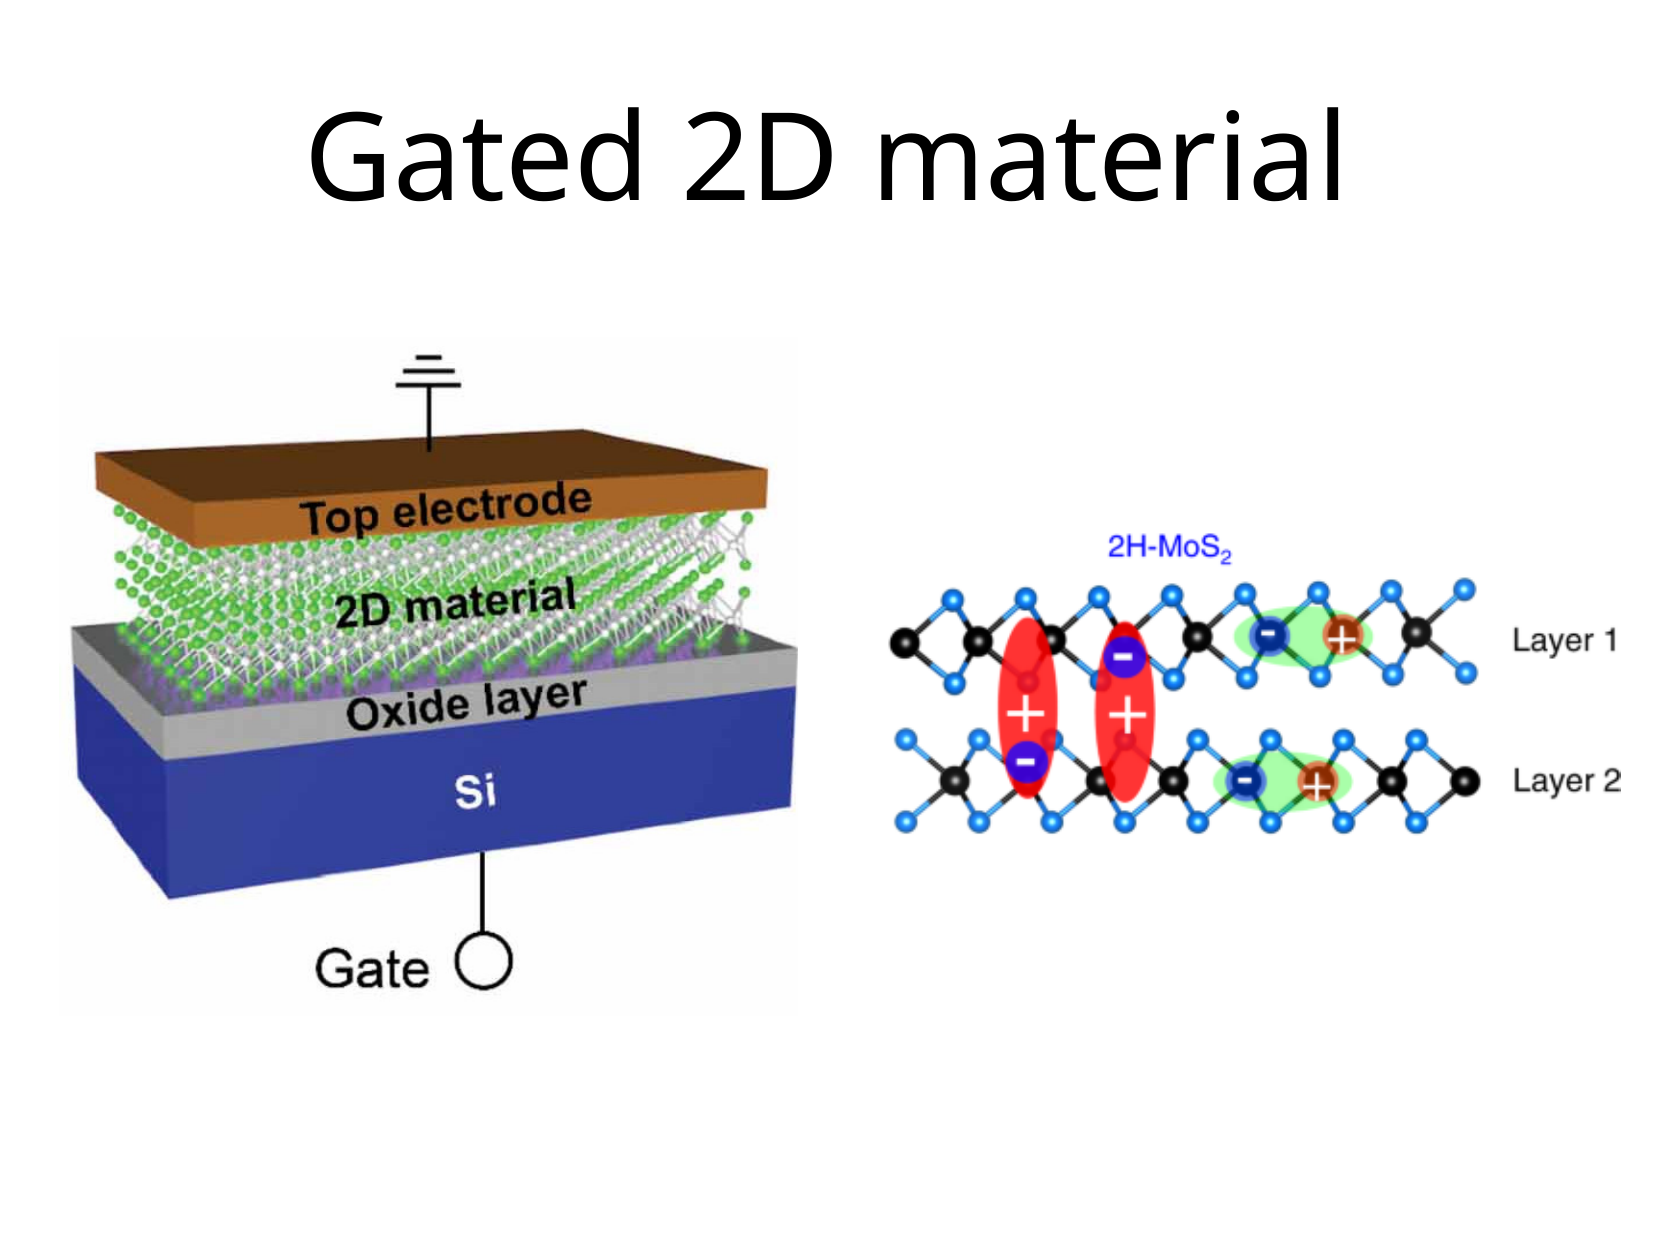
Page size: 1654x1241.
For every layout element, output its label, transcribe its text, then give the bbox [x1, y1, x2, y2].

picture [862, 507, 1621, 886]
title Gated 2D material [82, 49, 1571, 257]
picture [59, 337, 798, 1016]
